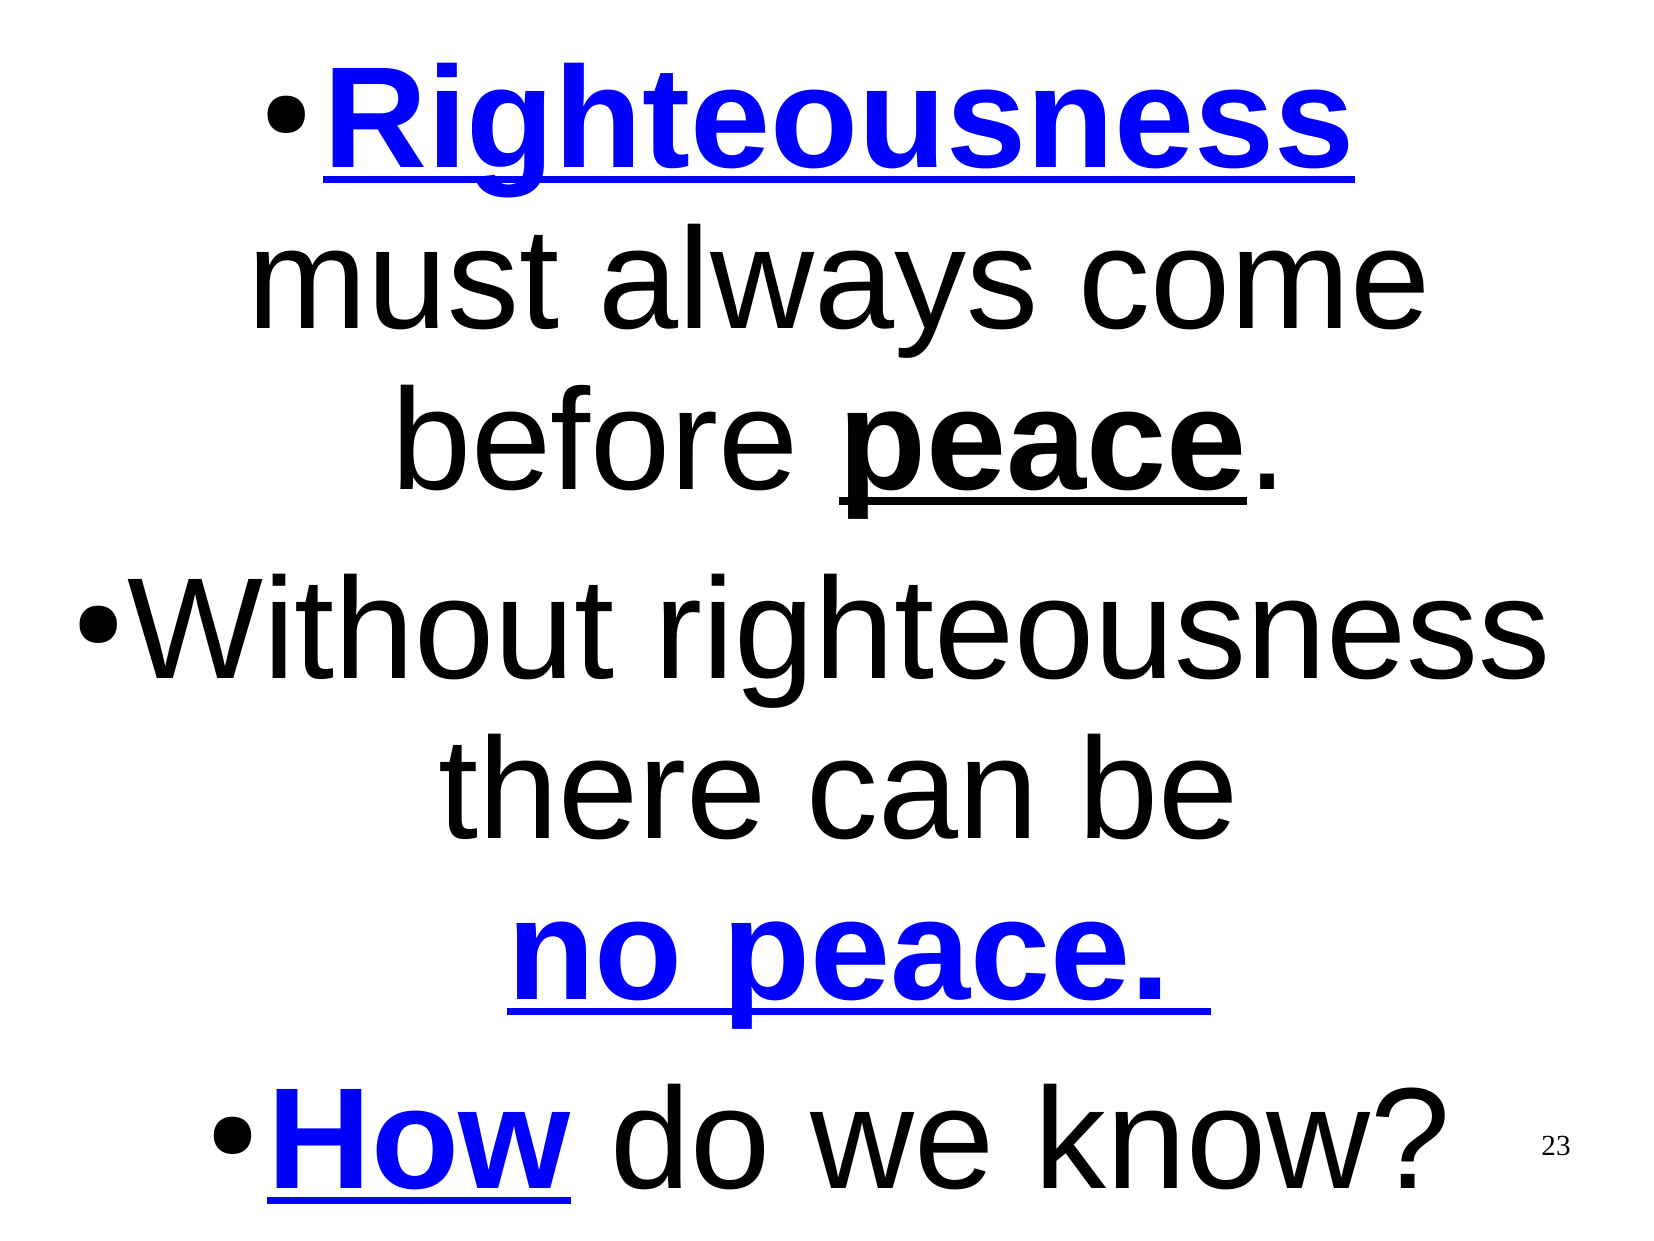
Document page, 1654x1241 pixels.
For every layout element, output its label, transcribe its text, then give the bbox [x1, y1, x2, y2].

list Righteousness must always come before peace. Without righteousness there can be no peace. How do we know? [37, 37, 1613, 1238]
